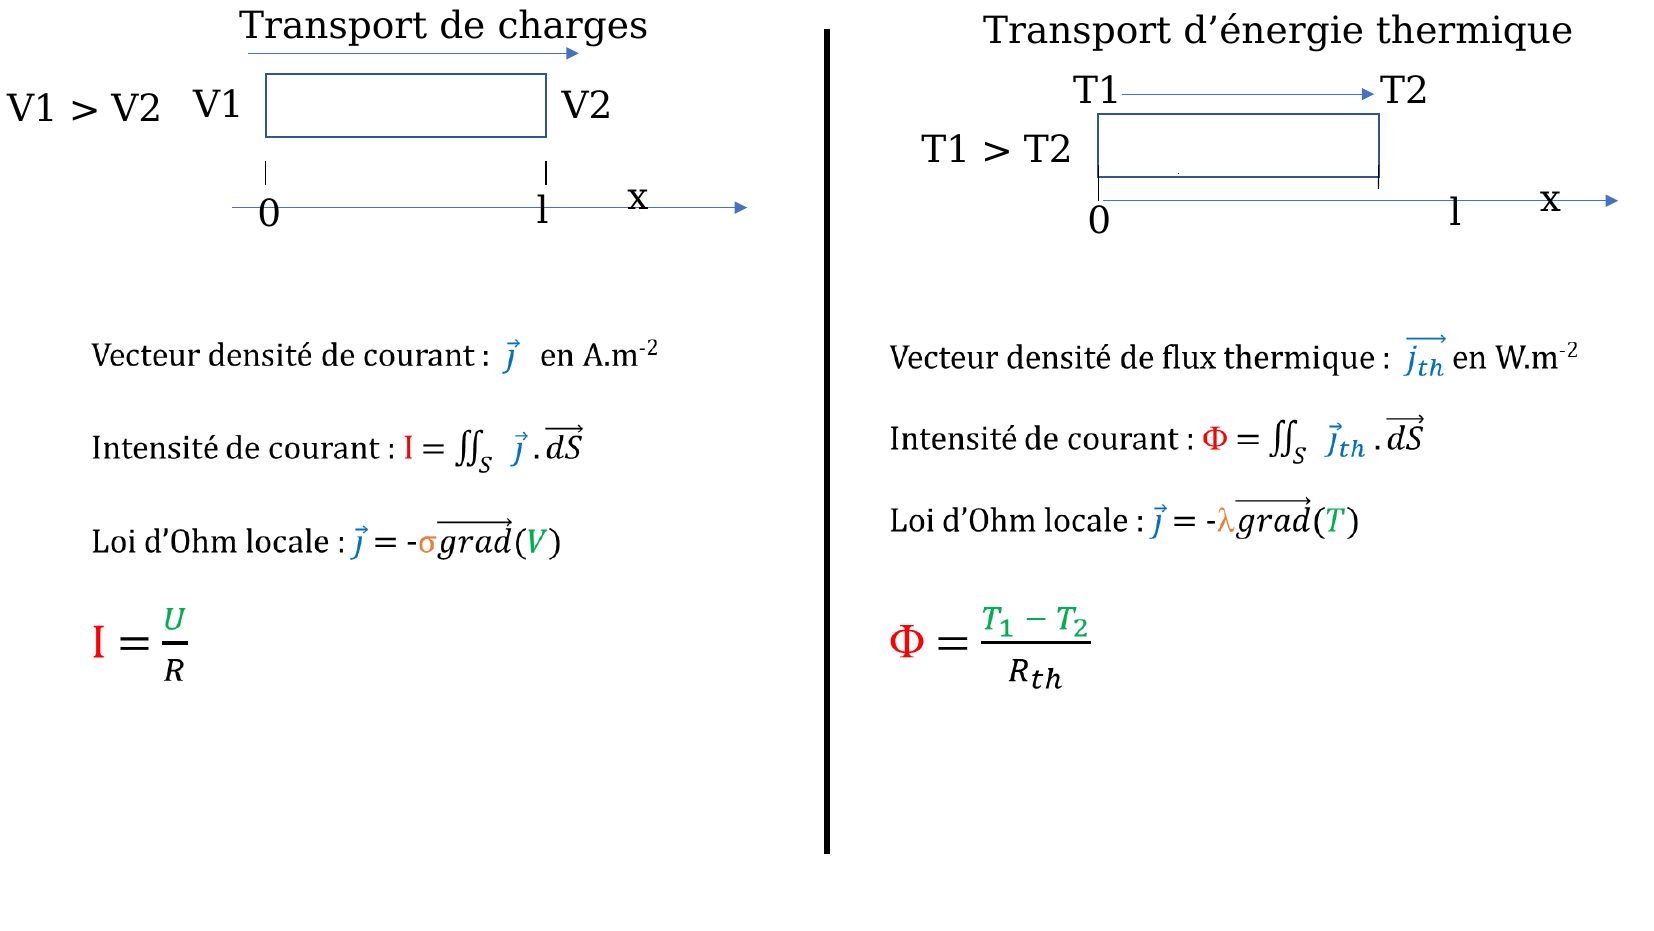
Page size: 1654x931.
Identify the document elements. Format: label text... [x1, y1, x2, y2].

text_box V1 > V2 [0, 76, 178, 137]
text_box Transport de charges [224, 0, 801, 54]
text_box l [521, 178, 564, 239]
text_box l [1434, 180, 1477, 241]
text_box [860, 323, 1654, 768]
text_box V1 [178, 72, 259, 133]
text_box V2 [546, 73, 628, 134]
text_box T1 > T2 [906, 118, 1088, 178]
text_box 0 [242, 181, 297, 242]
text_box x [1525, 166, 1576, 226]
text_box T2 [1365, 59, 1444, 119]
text_box Transport d’énergie thermique [968, 0, 1602, 59]
text_box T1 [1058, 59, 1137, 119]
text_box [62, 318, 745, 702]
text_box x [612, 164, 664, 225]
text_box 0 [1072, 188, 1127, 249]
